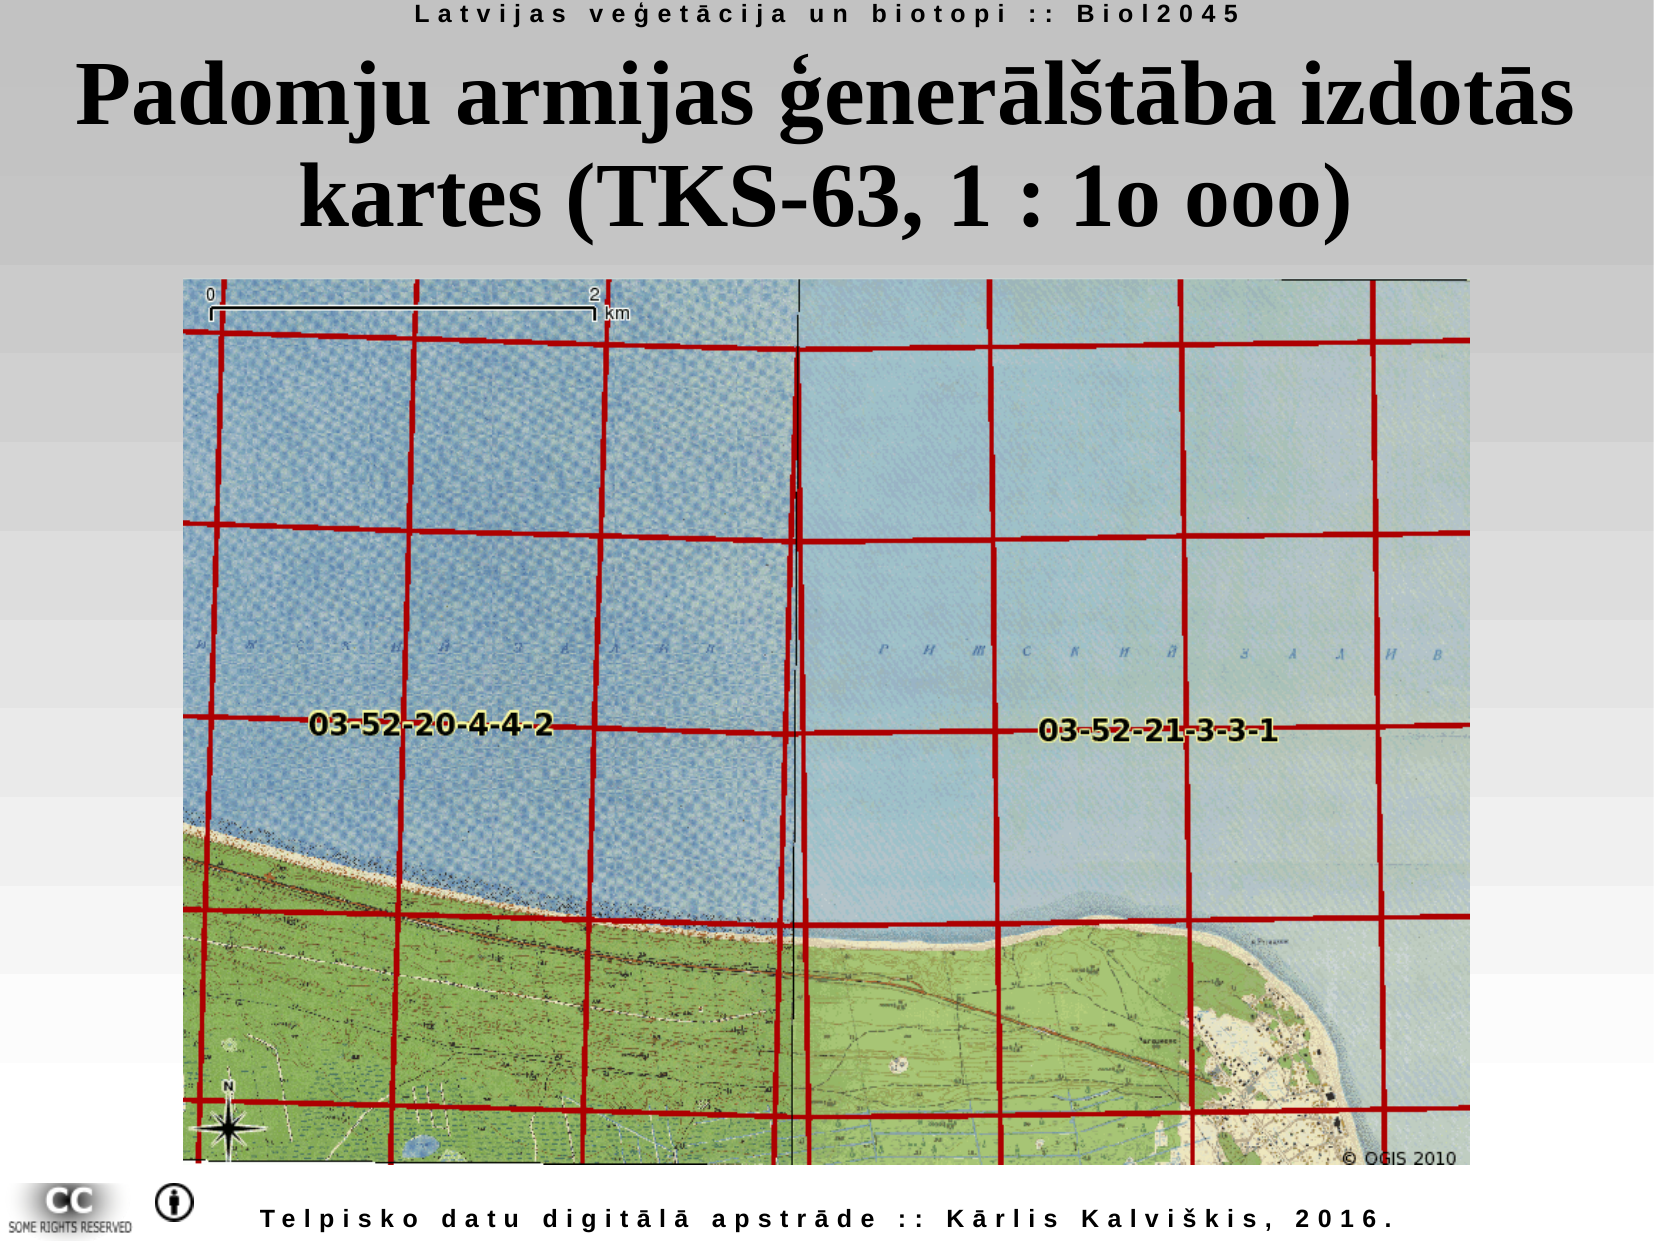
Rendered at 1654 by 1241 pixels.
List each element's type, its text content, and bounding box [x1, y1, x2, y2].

picture [0, 278, 1654, 1241]
title Padomju armijas ģenerālštāba izdotās kartes (TKS-63, 1 : 1o ooo) [0, 1, 1654, 287]
